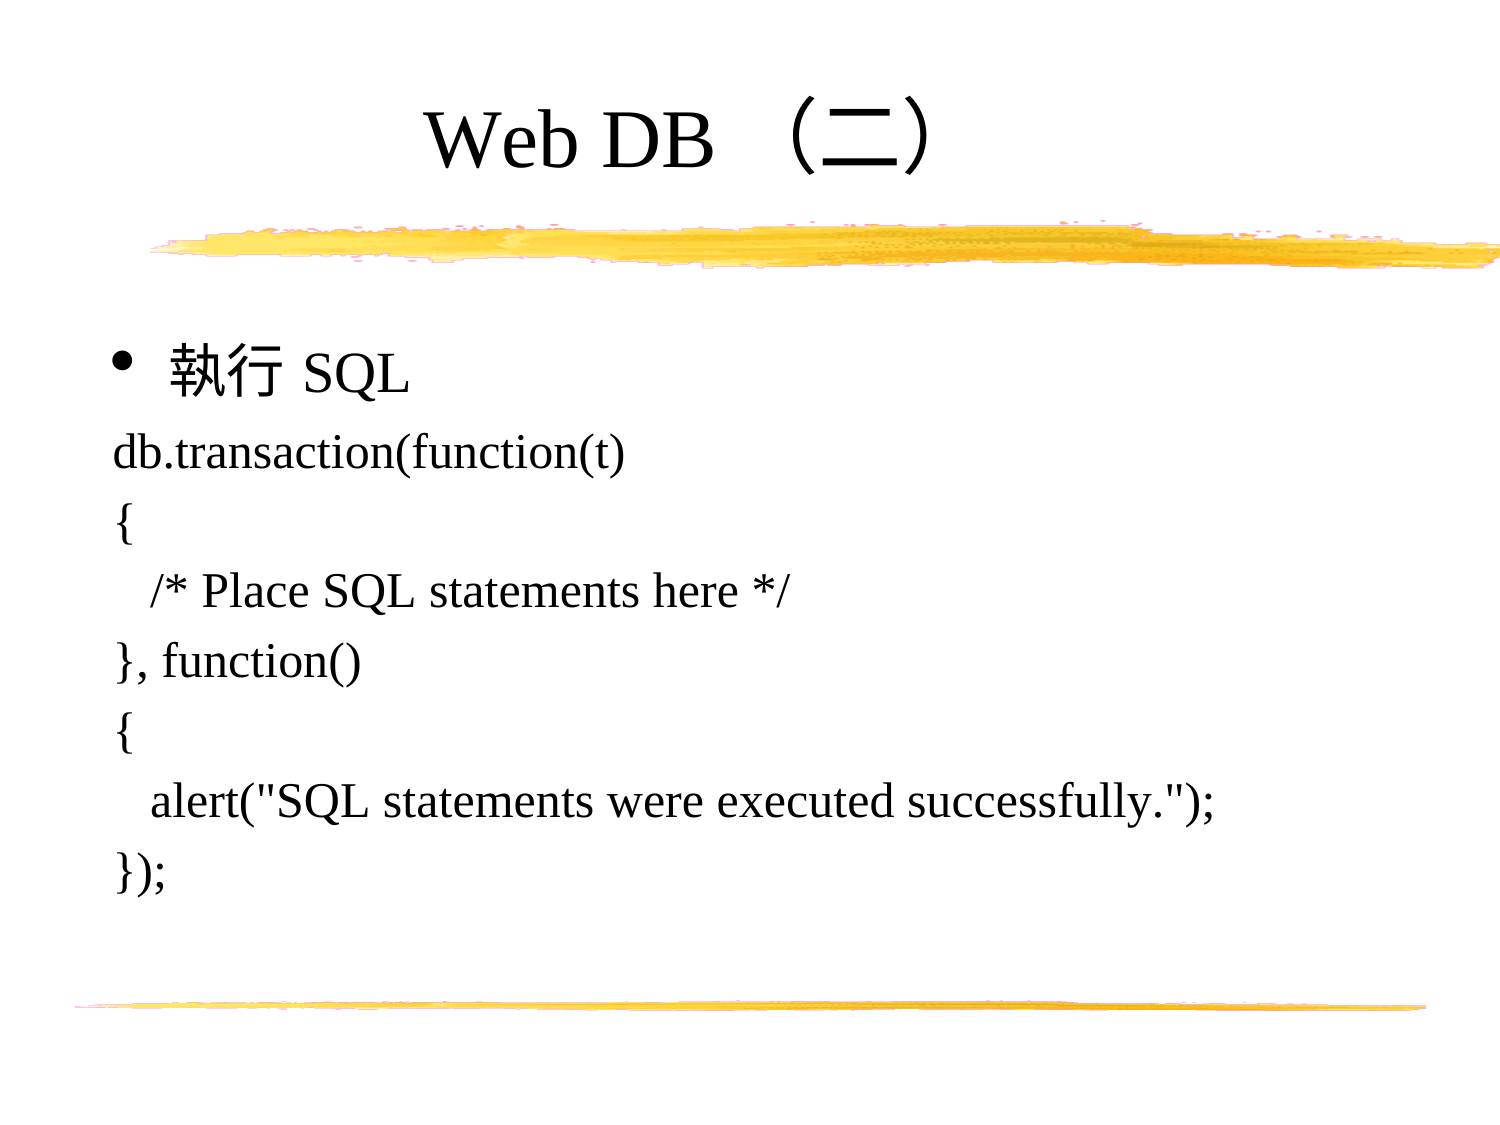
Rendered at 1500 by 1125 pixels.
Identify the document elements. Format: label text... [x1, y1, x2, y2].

list 執行SQL db.transaction(function(t) { /* Place SQL statements here */ }, function() { alert("SQL statements were executed successfully."); }); [112, 324, 1388, 978]
picture [150, 215, 1500, 279]
title Web DB（二） [66, 37, 1342, 225]
picture [75, 999, 1426, 1013]
